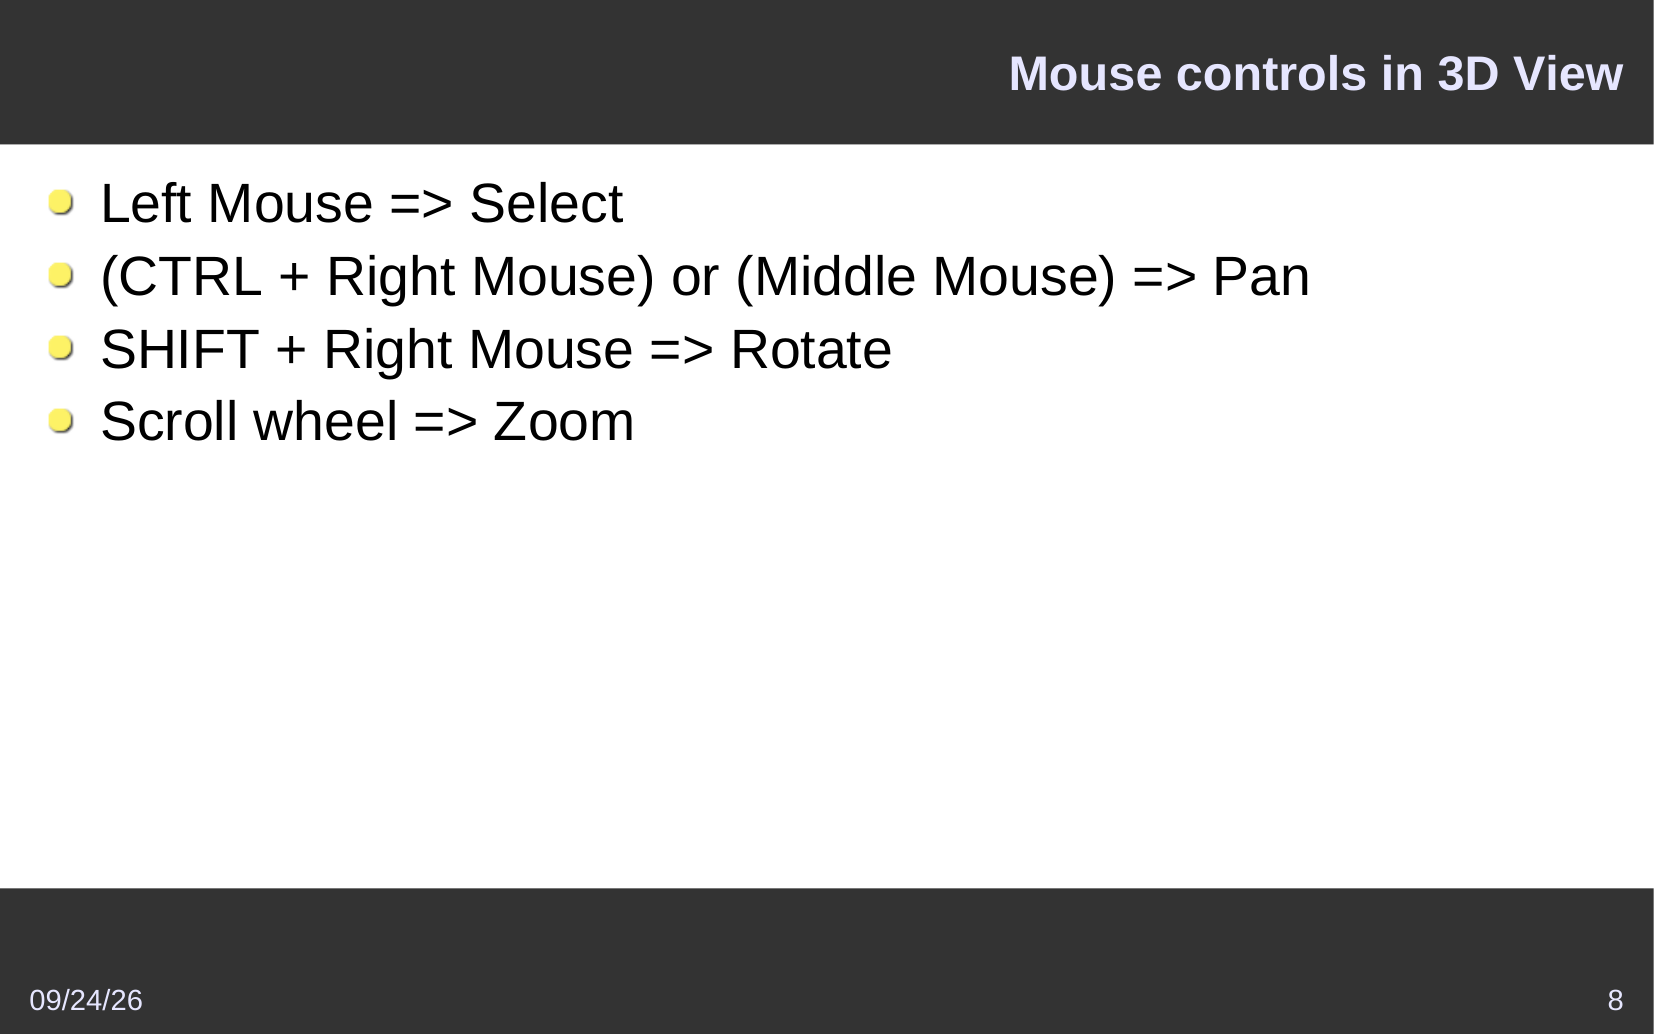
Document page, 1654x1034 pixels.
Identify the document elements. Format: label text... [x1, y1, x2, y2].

title Mouse controls in 3D View [29, 16, 1624, 131]
picture [0, 0, 1654, 1034]
list Left Mouse => Select (CTRL + Right Mouse) or (Middle Mouse) => Pan SHIFT + Right Mouse => Rotate Scroll wheel => Zoom [29, 172, 1624, 886]
